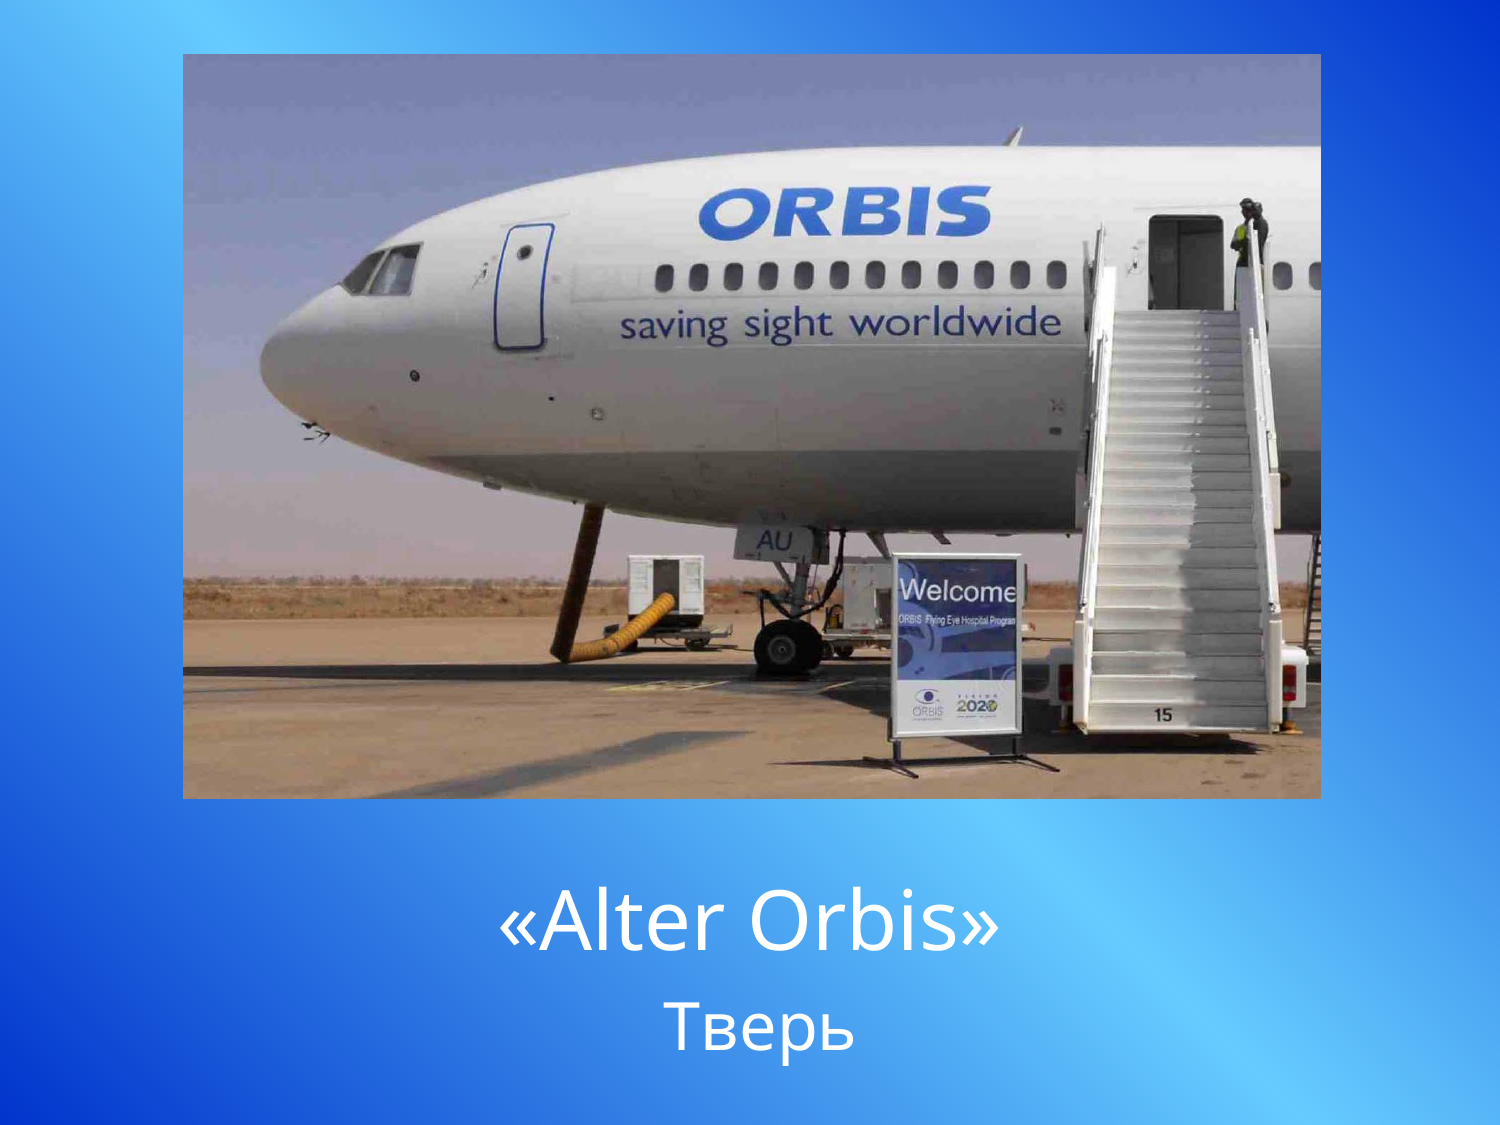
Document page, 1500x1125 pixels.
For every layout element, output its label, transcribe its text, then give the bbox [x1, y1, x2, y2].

text_box «Alter Orbis» Тверь [112, 846, 1388, 1088]
picture [183, 54, 1321, 799]
